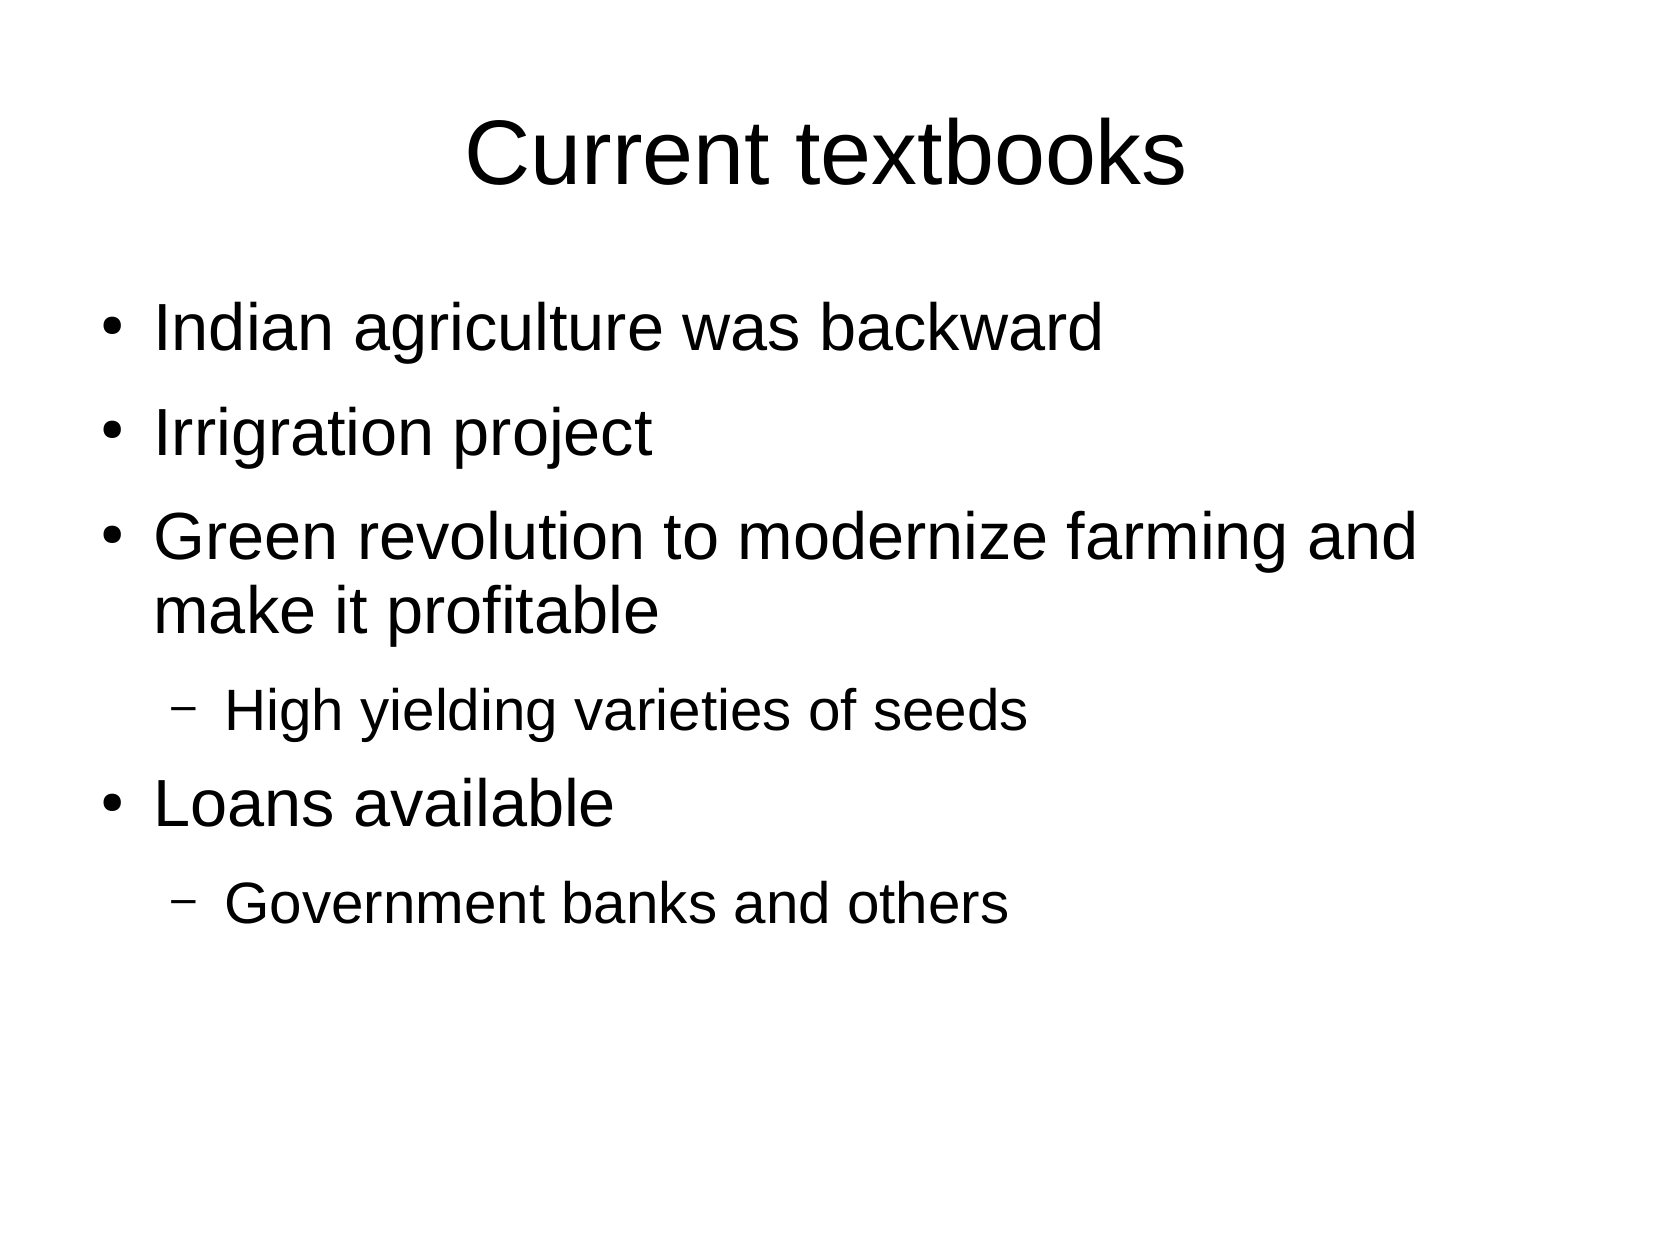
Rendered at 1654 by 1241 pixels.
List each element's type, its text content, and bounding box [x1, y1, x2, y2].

title Current textbooks [82, 49, 1571, 257]
list Indian agriculture was backward Irrigration project Green revolution to modernize farming and make it profitable High yielding varieties of seeds Loans available Government banks and others [82, 290, 1538, 1010]
